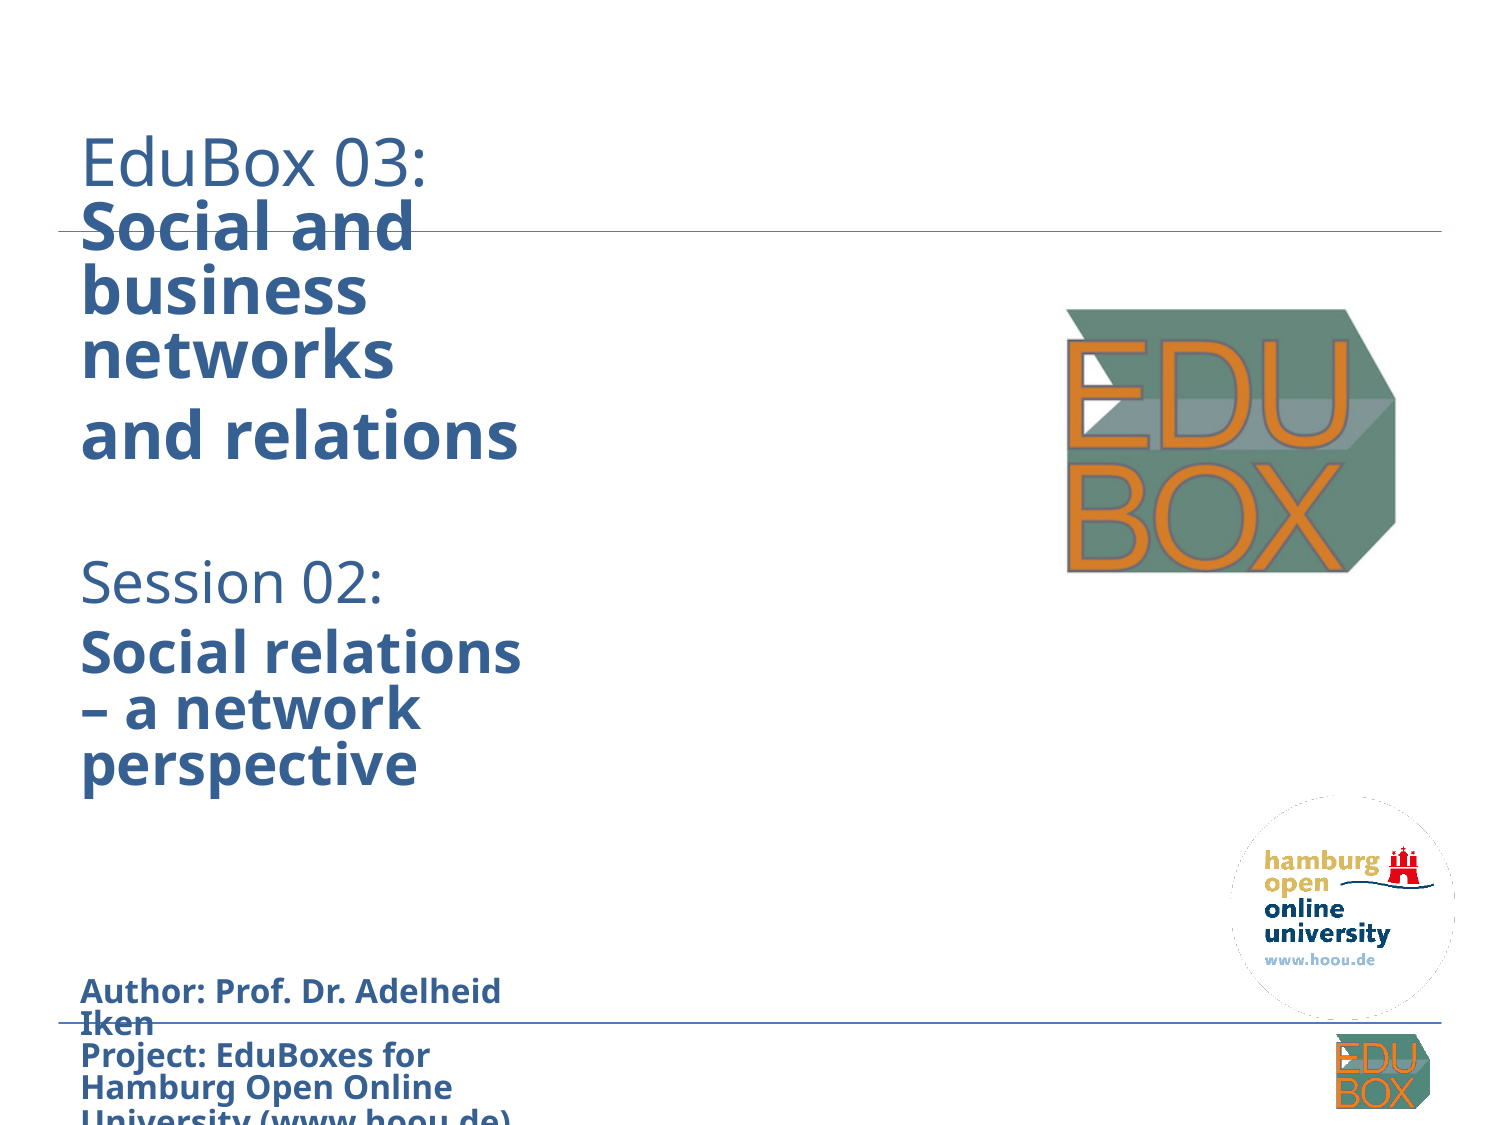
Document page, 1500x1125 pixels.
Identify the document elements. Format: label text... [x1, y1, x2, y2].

list EduBox 03: Social and business networks and relations Session 02: Social relations – a network perspective Author: Prof. Dr. Adelheid Iken Project: EduBoxes for Hamburg Open Online University (www.hoou.de) [53, 254, 1404, 1005]
picture [1328, 1028, 1437, 1114]
picture [1039, 290, 1423, 593]
picture [1230, 795, 1455, 1020]
